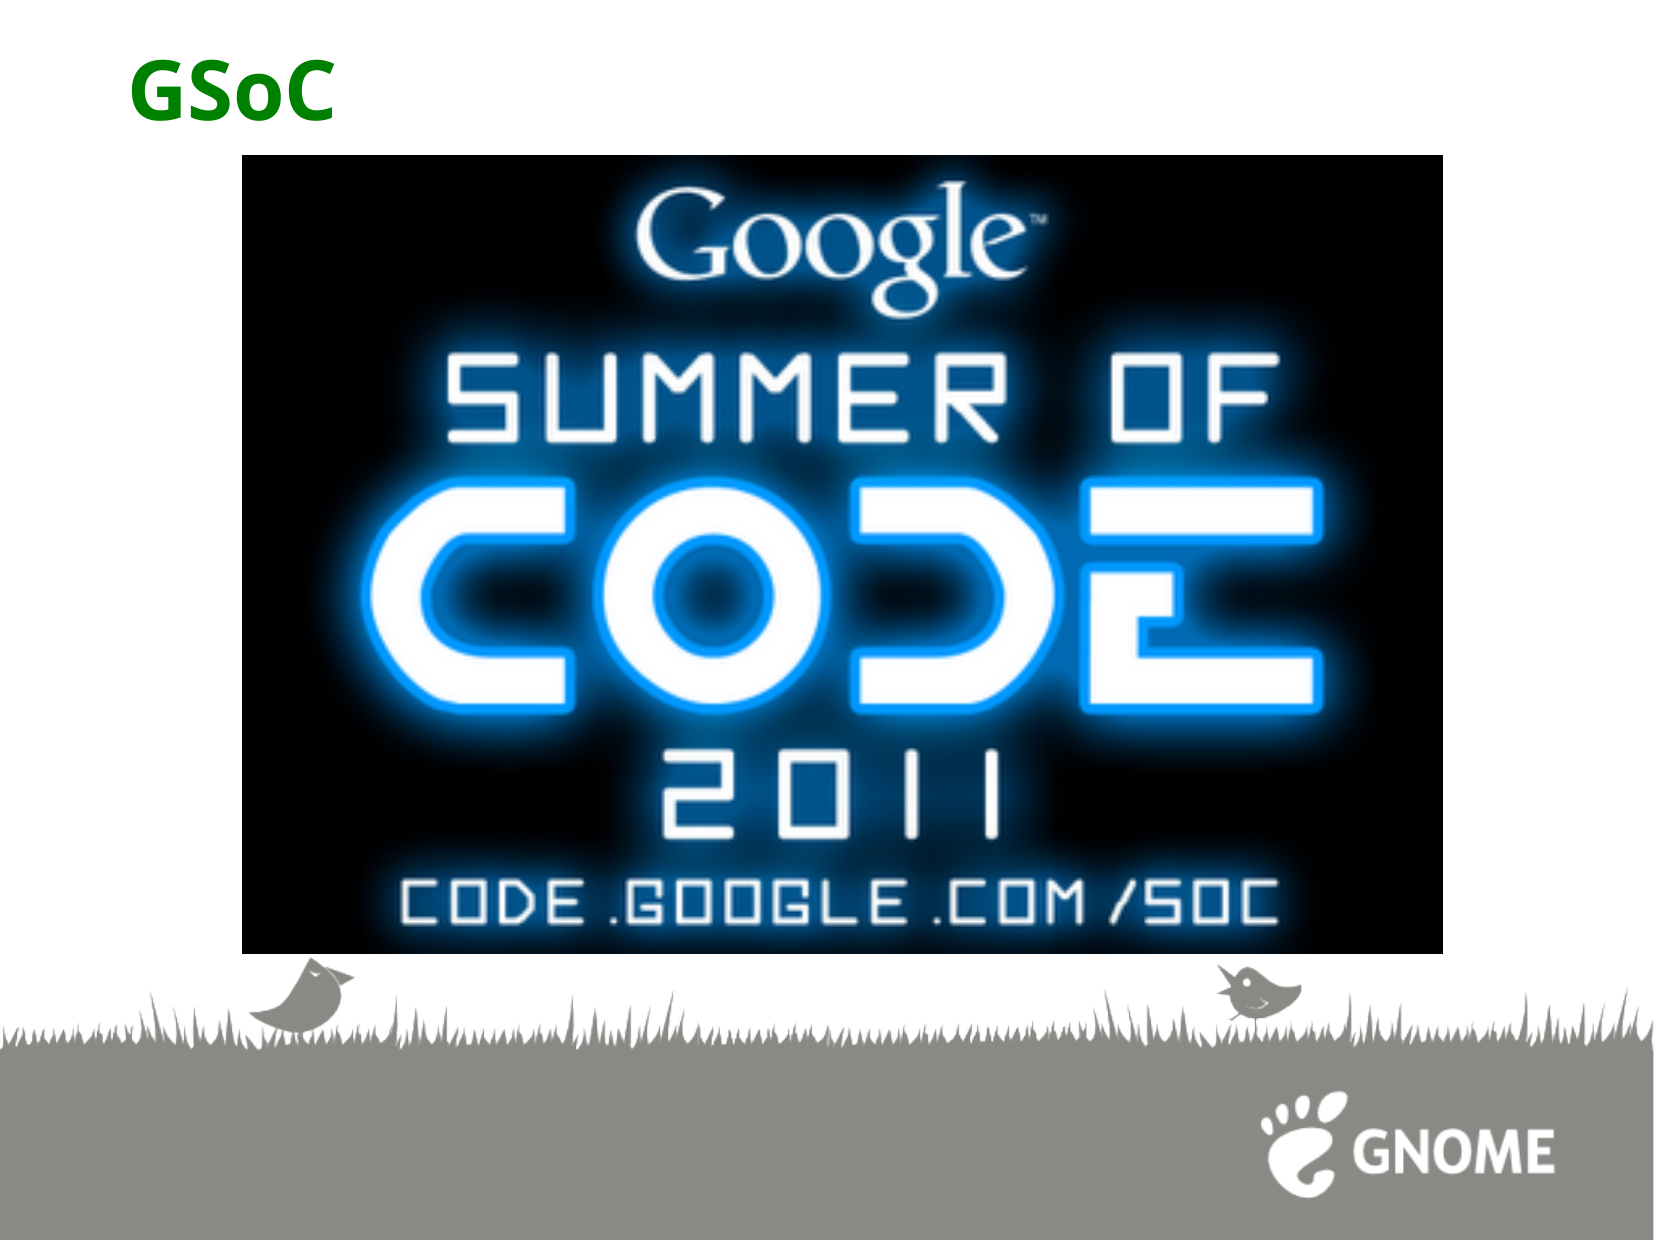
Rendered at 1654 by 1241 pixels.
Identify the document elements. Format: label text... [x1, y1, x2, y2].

text_box GSoC [112, 23, 1276, 151]
picture [0, 0, 1654, 1240]
